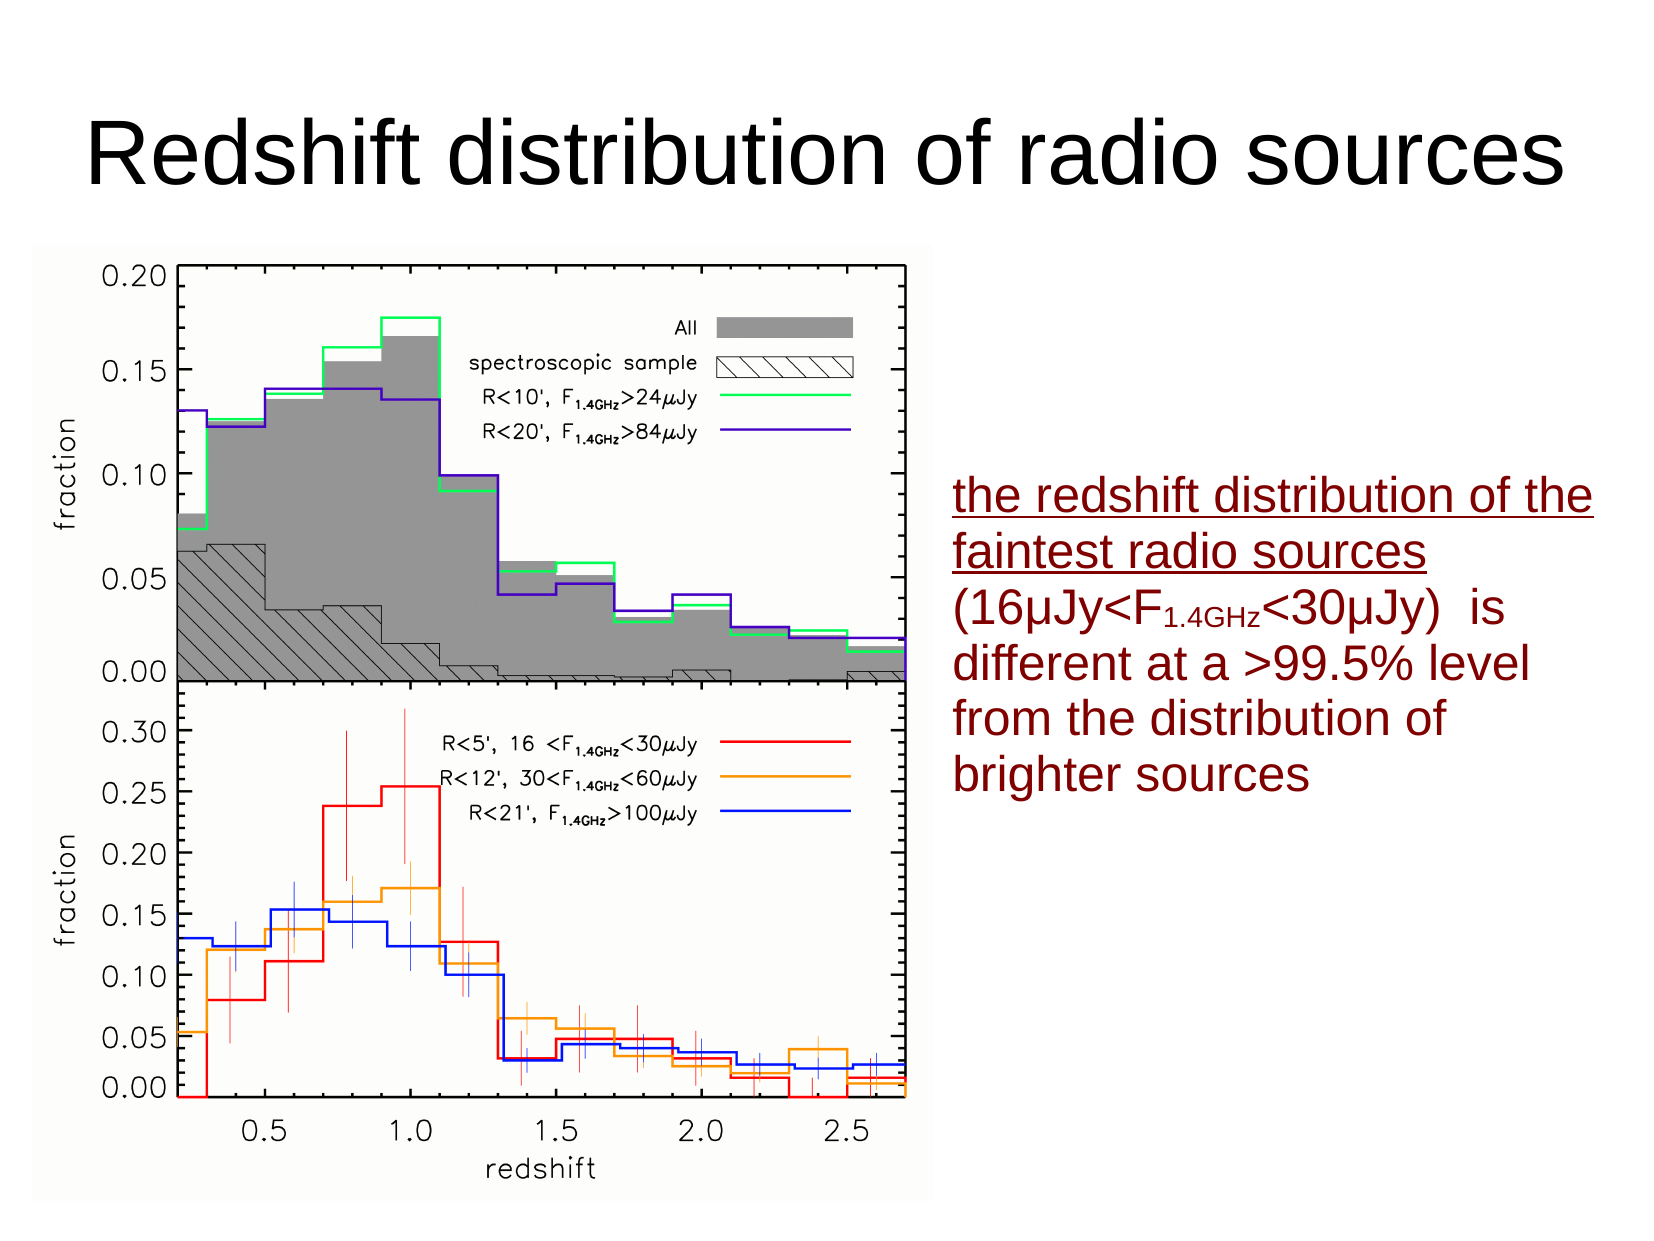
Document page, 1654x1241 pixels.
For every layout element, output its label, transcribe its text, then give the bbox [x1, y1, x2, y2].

title Redshift distribution of radio sources [82, 49, 1571, 257]
text_box the redshift distribution of the faintest radio sources (16μJy<F1.4GHz<30μJy) is different at a >99.5% level from the distribution of brighter sources [937, 460, 1613, 938]
picture [32, 245, 933, 1201]
